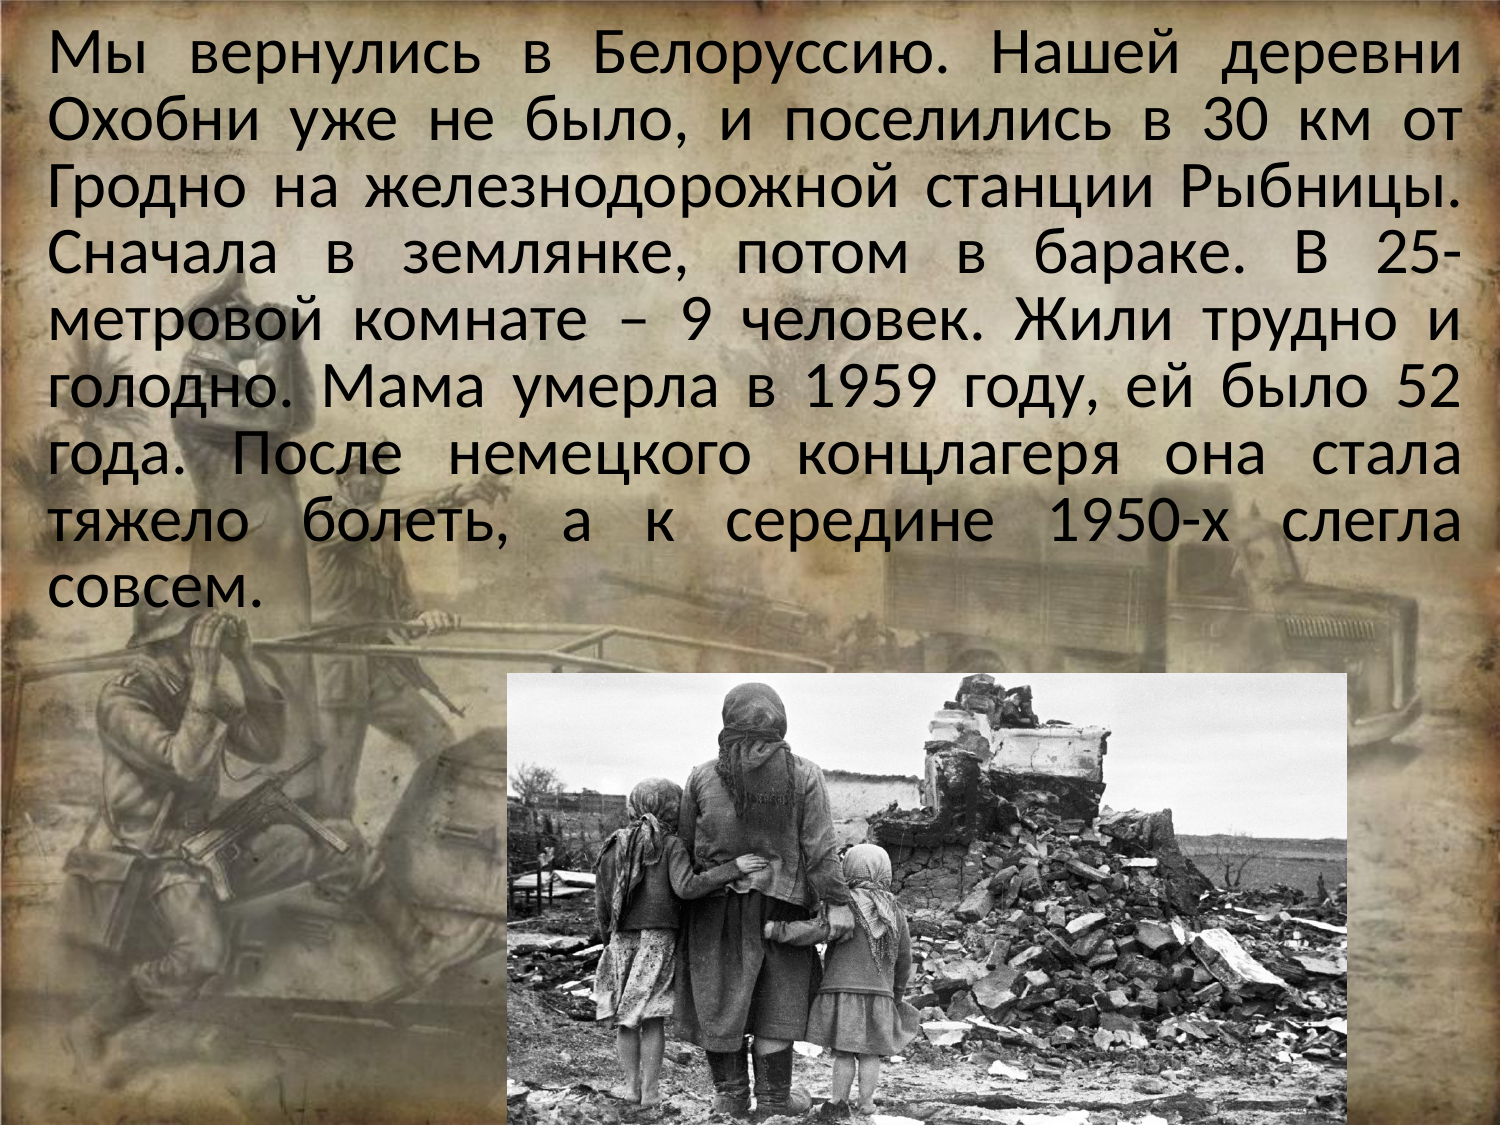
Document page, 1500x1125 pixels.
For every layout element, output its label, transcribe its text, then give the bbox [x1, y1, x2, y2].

picture [0, 0, 1500, 1125]
text_box Мы вернулись в Белоруссию. Нашей деревни Охобни уже не было, и поселились в 30 км от Гродно на железнодорожной станции Рыбницы. Сначала в землянке, потом в бараке. В 25-метровой комнате – 9 человек. Жили трудно и голодно. Мама умерла в 1959 году, ей было 52 года. После немецкого концлагеря она стала тяжело болеть, а к середине 1950-х слегла совсем. [47, 23, 1465, 856]
